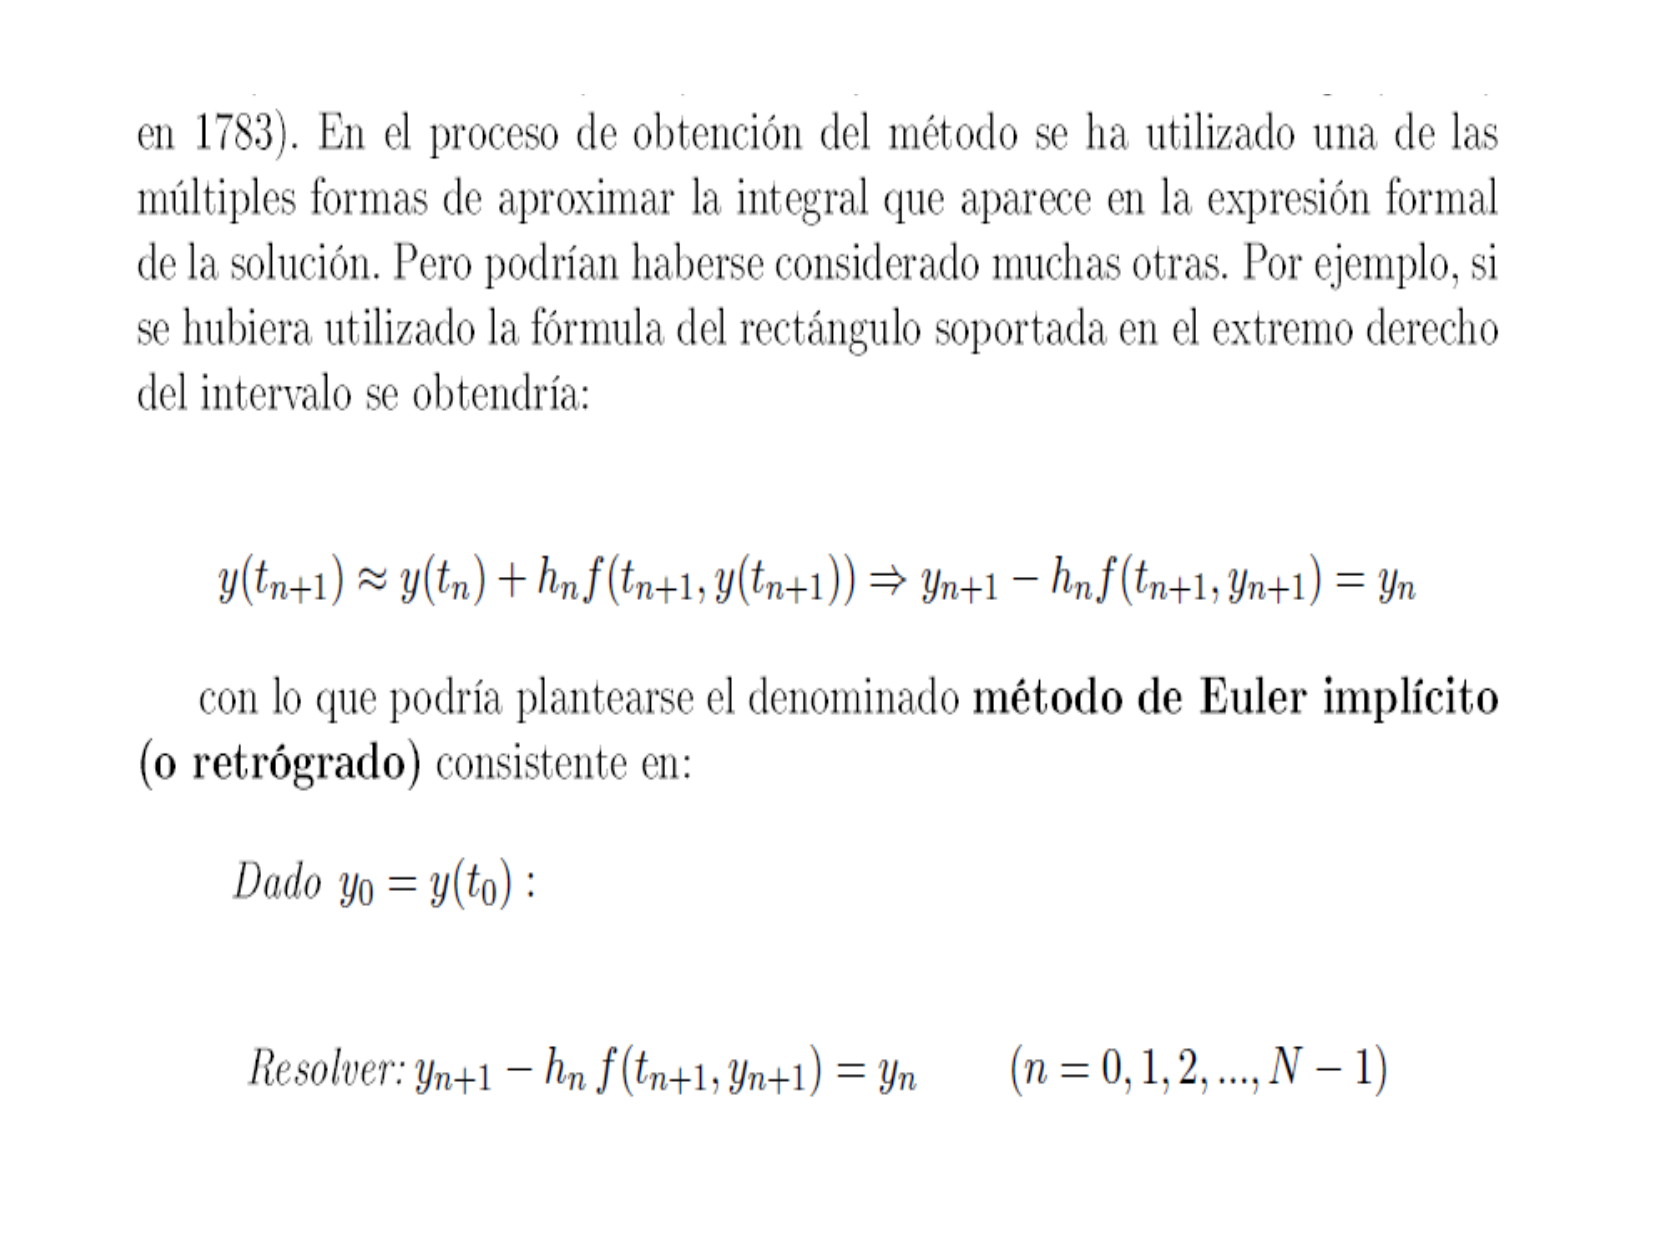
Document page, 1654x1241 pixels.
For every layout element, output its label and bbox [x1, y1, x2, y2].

picture [94, 94, 1595, 1134]
